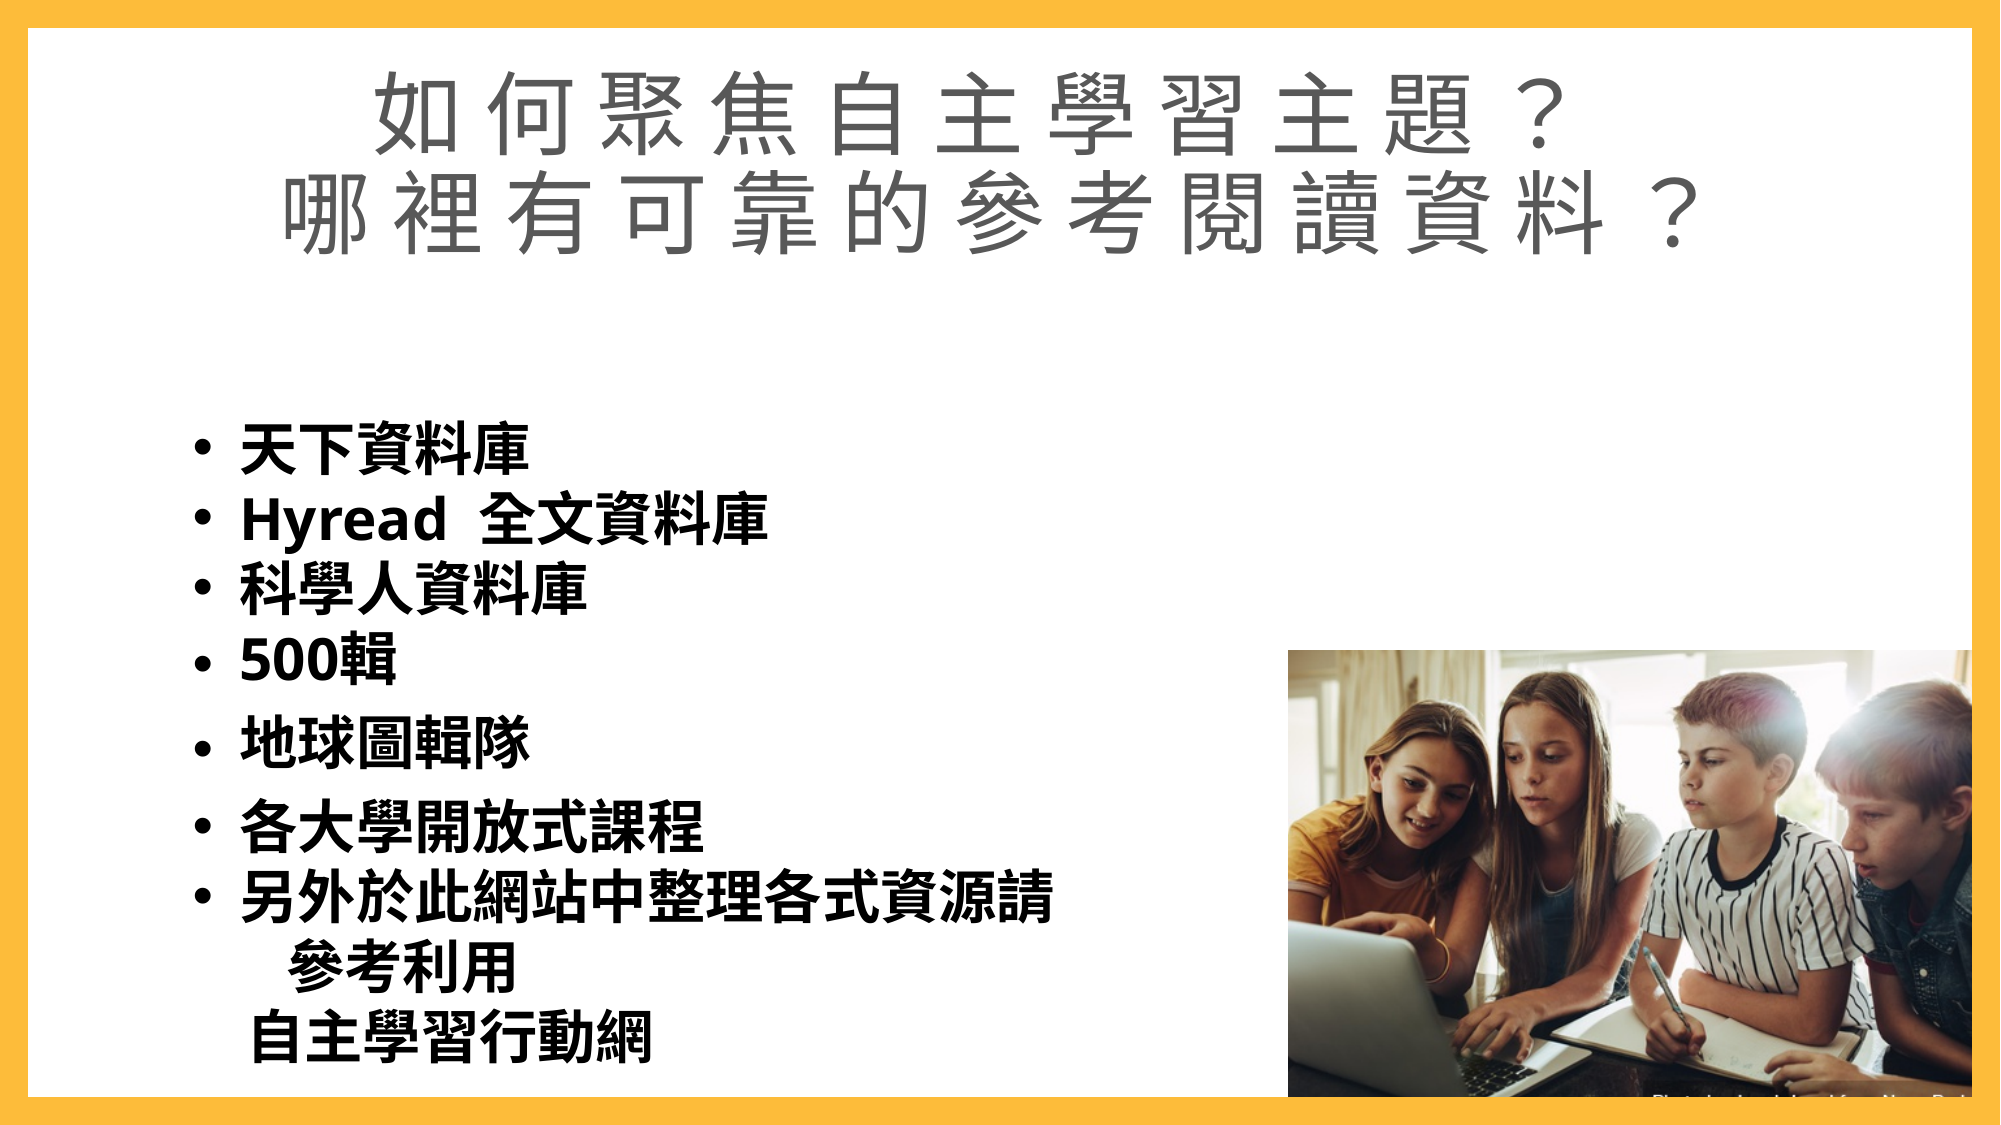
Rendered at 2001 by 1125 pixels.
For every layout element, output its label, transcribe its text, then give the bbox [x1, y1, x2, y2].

title 如何聚焦自主學習主題？ 哪裡有可靠的參考閱讀資料？ [137, 59, 1863, 278]
text_box 天下資料庫 Hyread 全文資料庫 科學人資料庫 500輯 地球圖輯隊 各大學開放式課程 另外於此網站中整理各式資源請參考利用 自主學習行動網 [177, 404, 1085, 1097]
picture [1288, 650, 1972, 1097]
